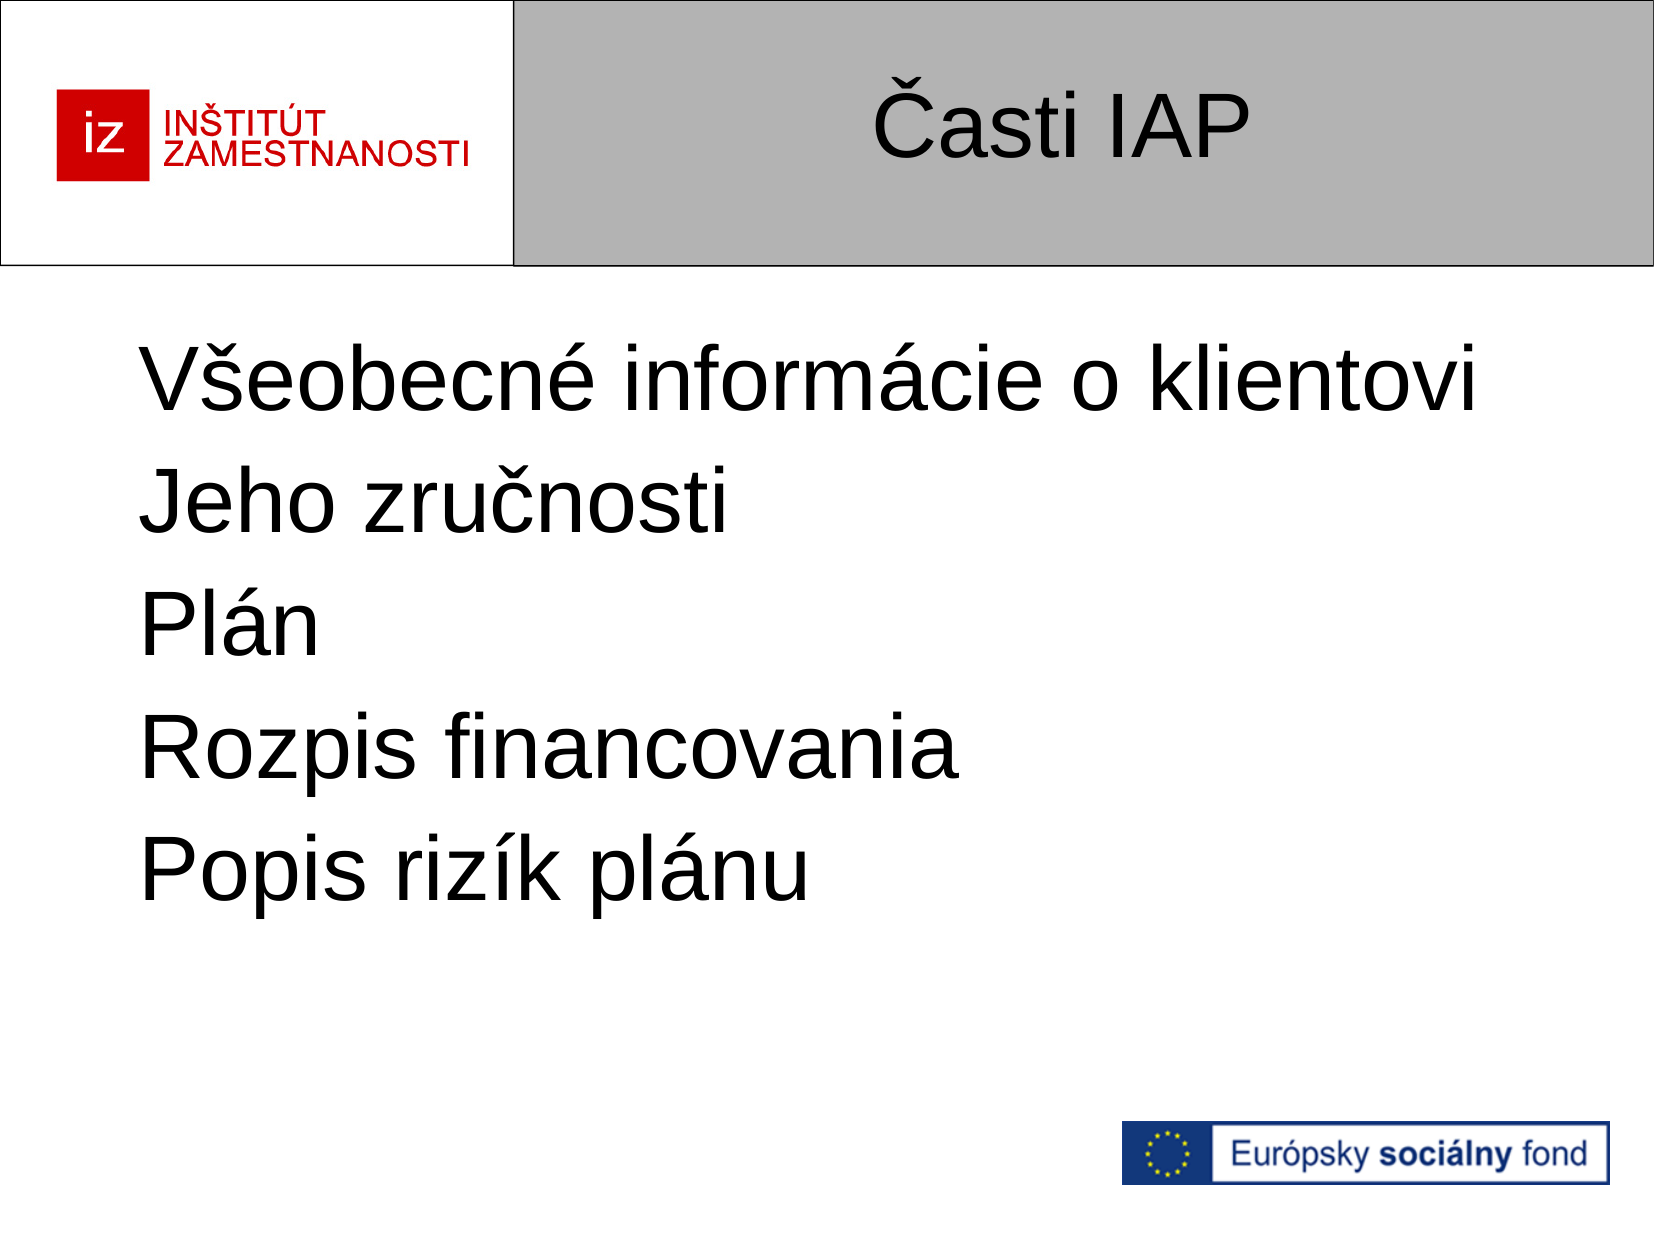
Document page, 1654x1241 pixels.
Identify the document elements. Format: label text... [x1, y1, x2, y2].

picture [5, 8, 512, 257]
title Časti IAP [561, 29, 1565, 237]
list Všeobecné informácie o klientovi Jeho zručnosti Plán Rozpis financovania Popis rizík plánu [121, 344, 1533, 1127]
picture [1122, 1121, 1610, 1185]
